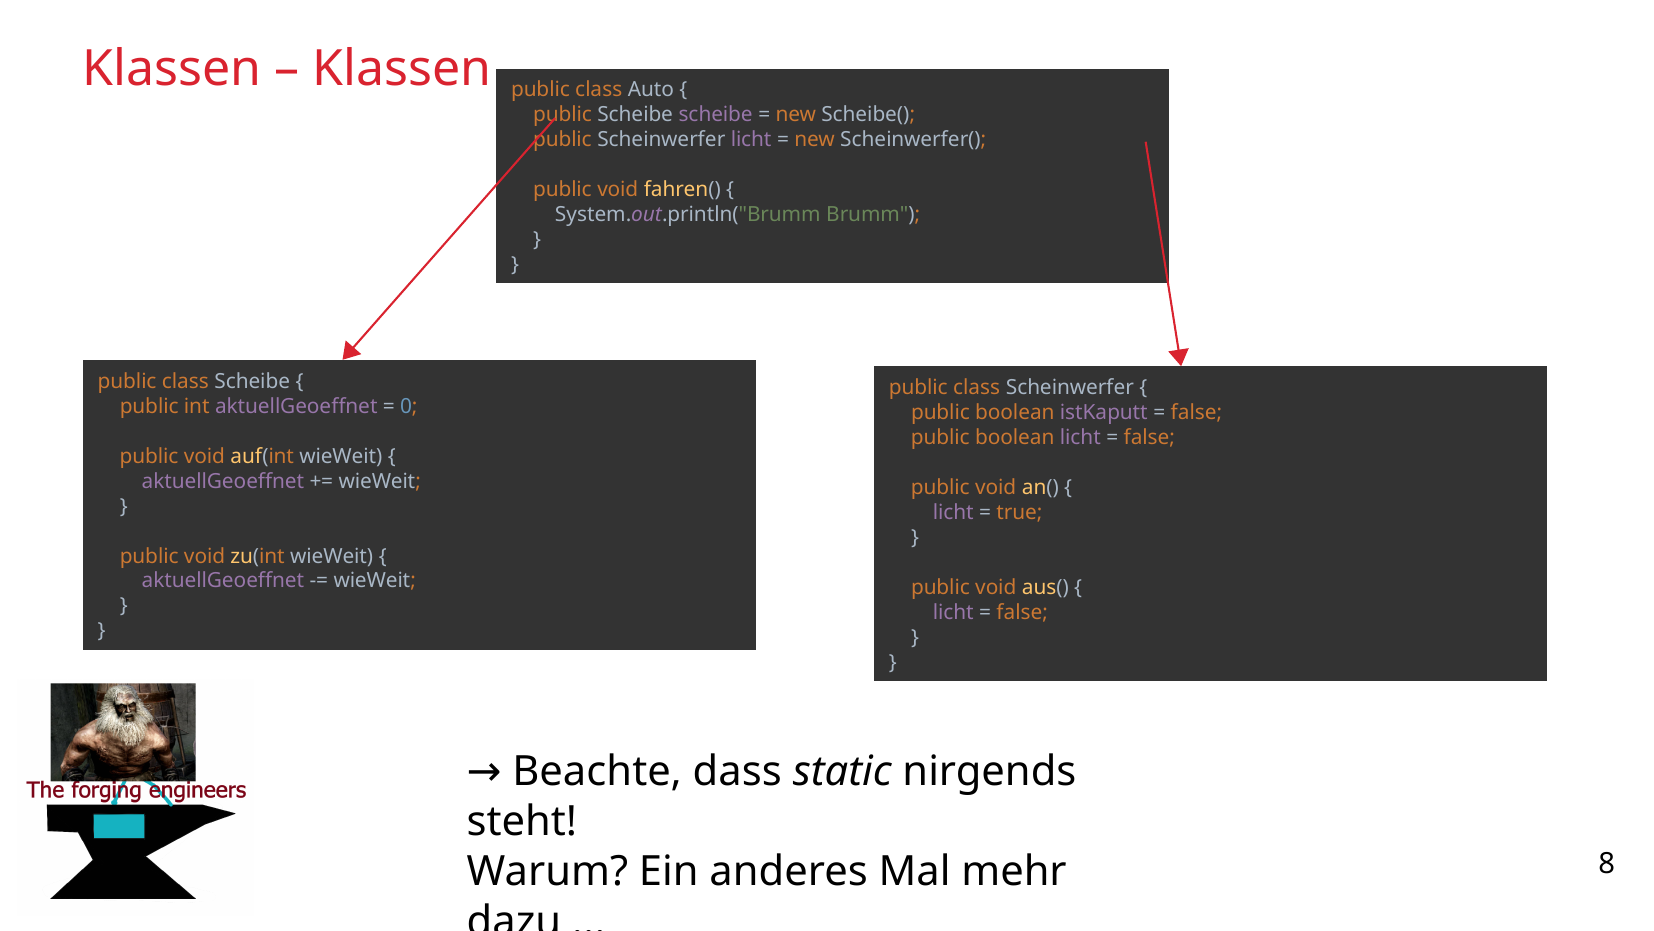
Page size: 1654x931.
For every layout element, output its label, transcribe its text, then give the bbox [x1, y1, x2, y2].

text_box public class Scheinwerfer { public boolean istKaputt = false; public boolean licht = false; public void an() { licht = true; } public void aus() { licht = false; } } [874, 366, 1547, 681]
picture [17, 679, 254, 916]
text_box public class Auto { public Scheibe scheibe = new Scheibe(); public Scheinwerfer licht = new Scheinwerfer(); public void fahren() { System.out.println("Brumm Brumm"); } } [496, 69, 1169, 283]
text_box public class Scheibe { public int aktuellGeoeffnet = 0; public void auf(int wieWeit) { aktuellGeoeffnet += wieWeit; } public void zu(int wieWeit) { aktuellGeoeffnet -= wieWeit; } } [83, 360, 756, 650]
title Klassen – Klassen [82, 37, 1571, 95]
text_box → Beachte, dass static nirgends steht! Warum? Ein anderes Mal mehr dazu ... [466, 744, 1188, 858]
